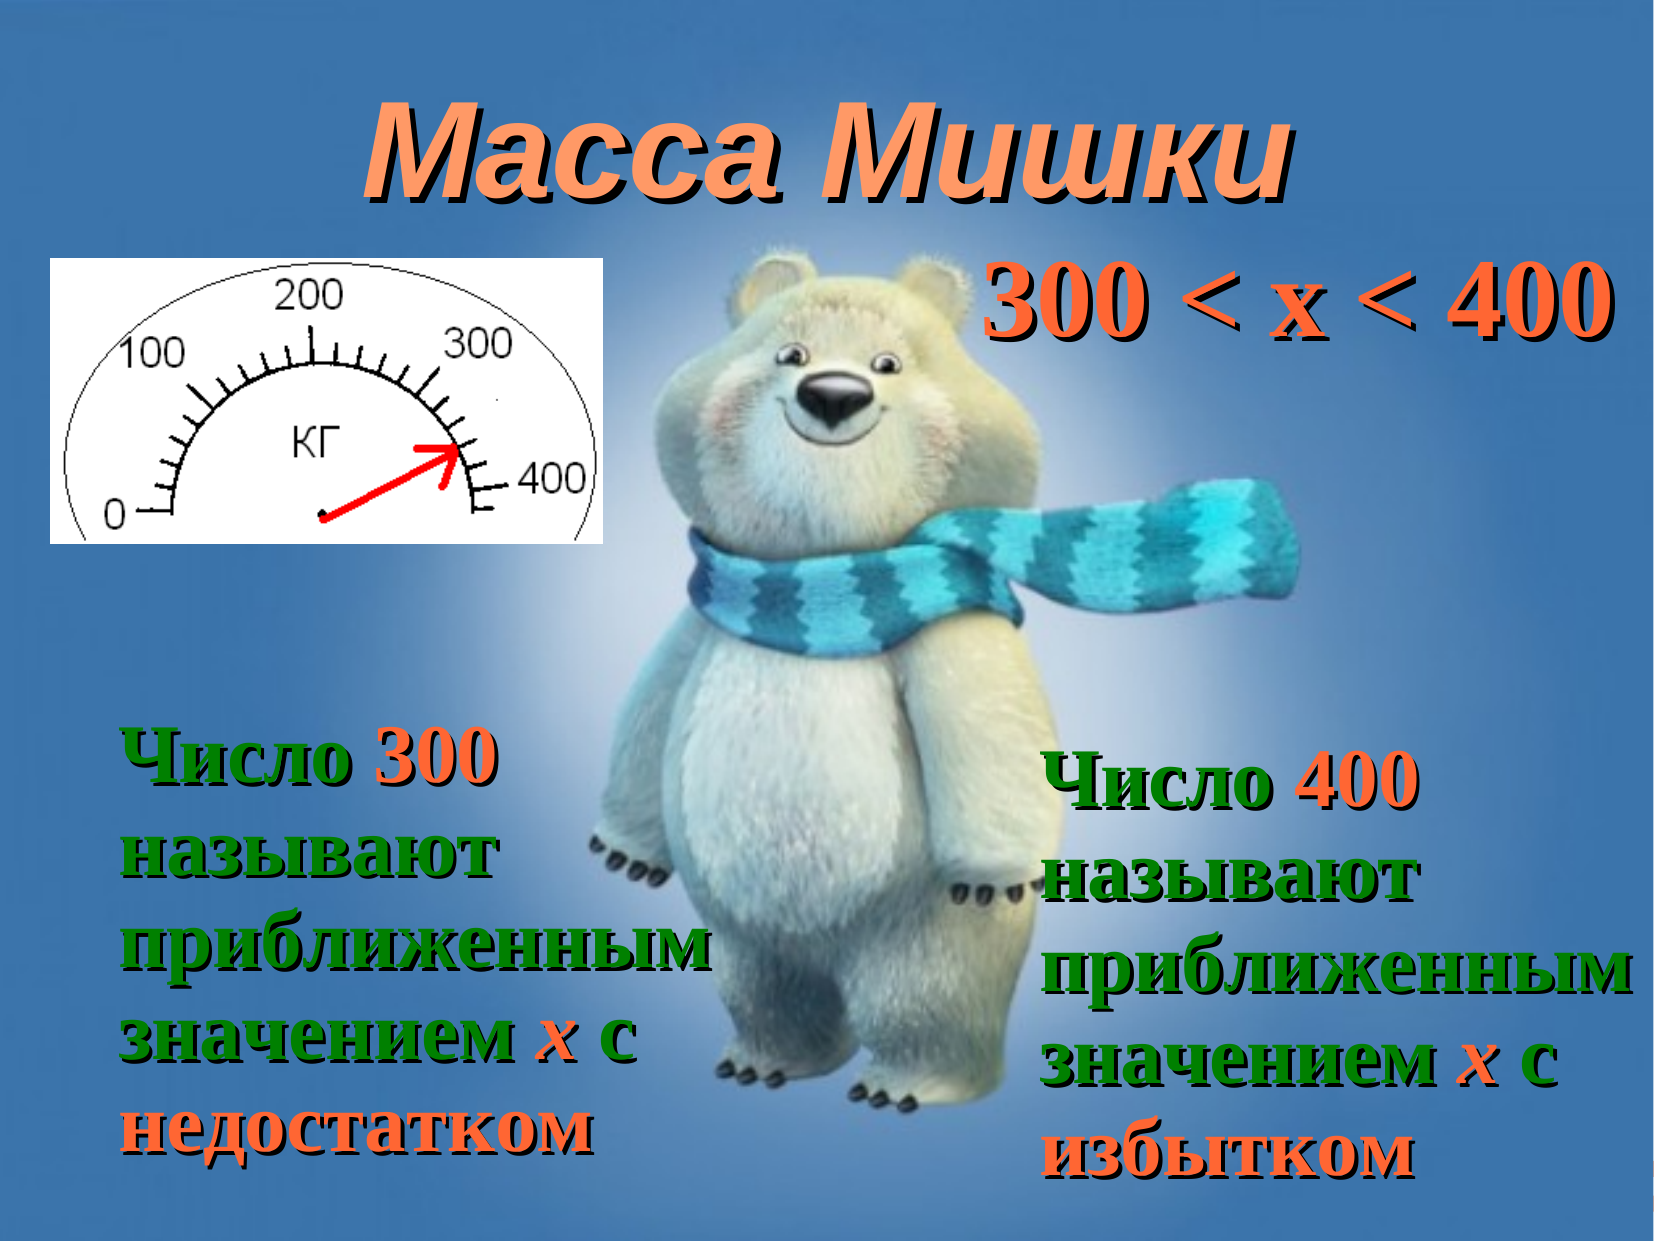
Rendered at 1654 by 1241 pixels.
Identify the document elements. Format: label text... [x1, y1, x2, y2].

list Число 400 называют приближенным значением х с избытком [968, 732, 1642, 1194]
title Масса Мишки [121, 46, 1534, 254]
list 300 < x < 400 [909, 236, 1654, 402]
picture [0, 0, 1654, 1241]
list Число 300 называют приближенным значением х с недостатком [47, 708, 721, 1170]
